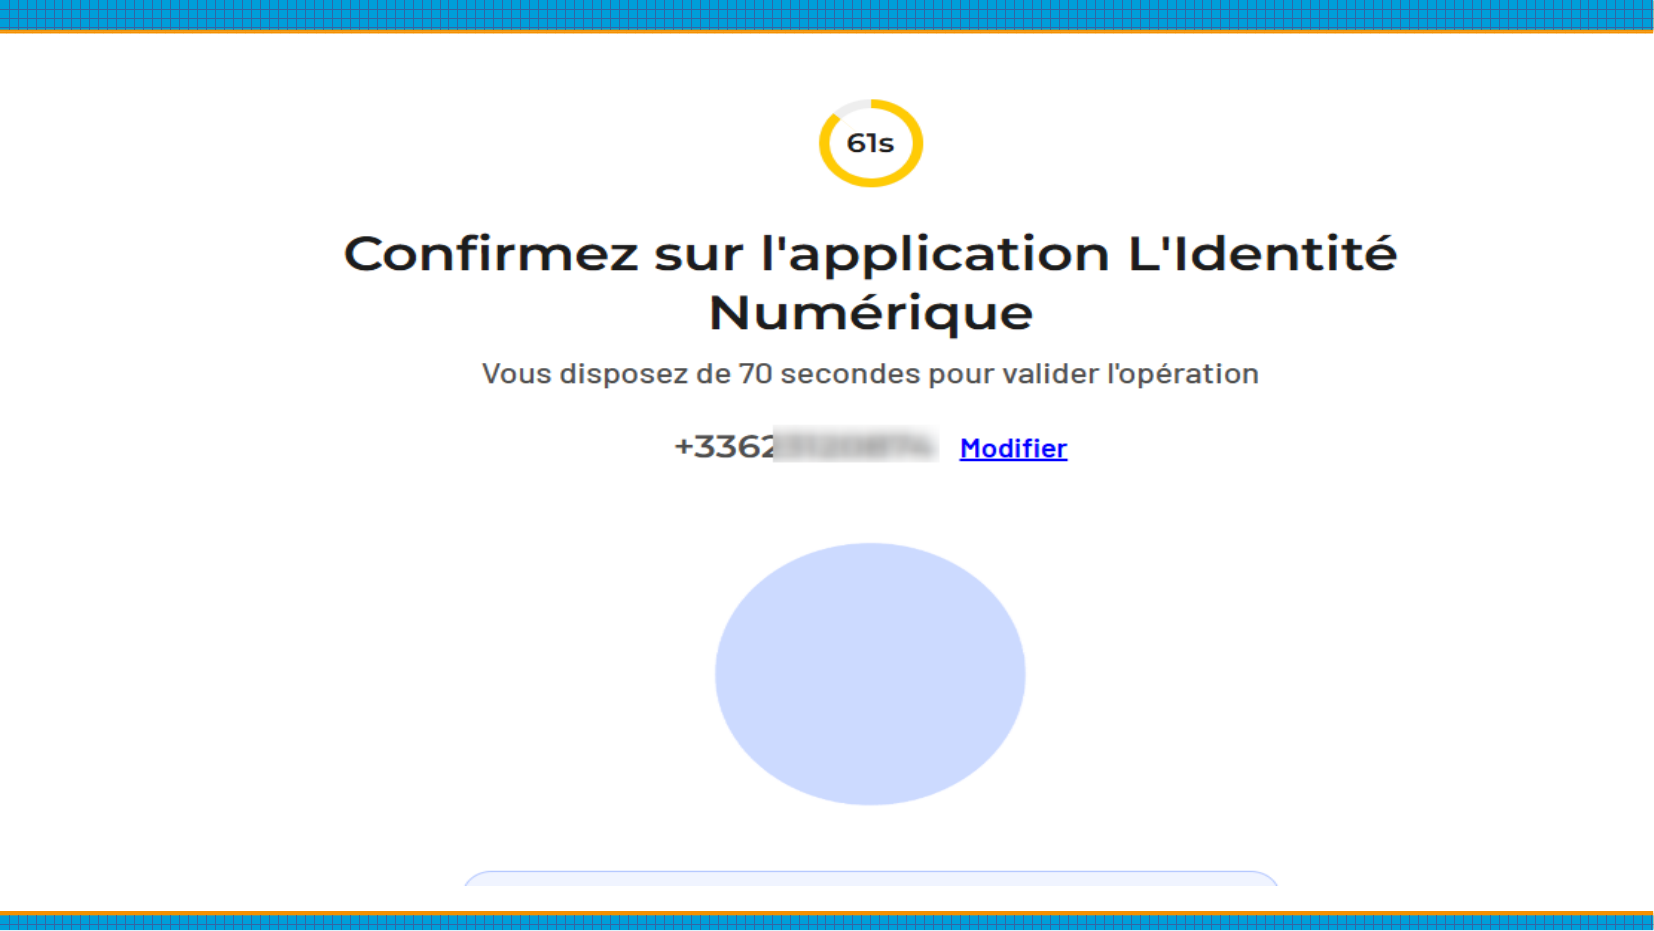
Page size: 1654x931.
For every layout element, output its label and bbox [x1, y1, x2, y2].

picture [324, 58, 1447, 886]
